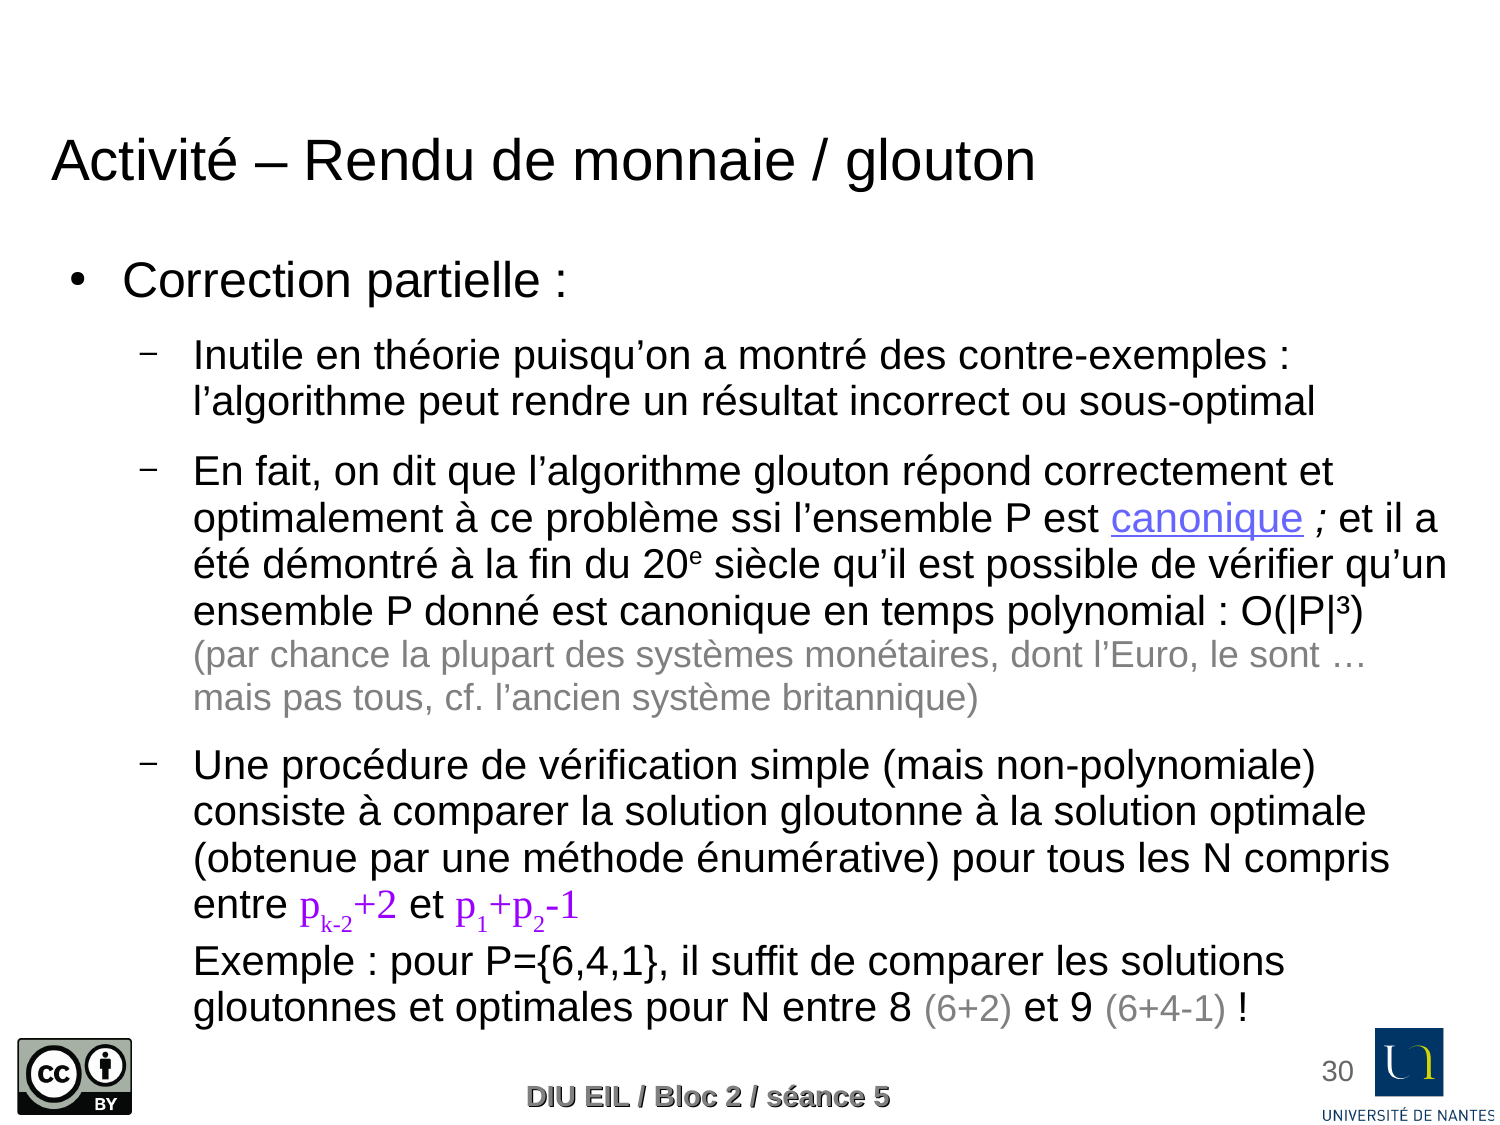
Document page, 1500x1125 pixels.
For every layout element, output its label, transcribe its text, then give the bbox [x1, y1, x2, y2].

picture [17, 1038, 132, 1115]
list Correction partielle : Inutile en théorie puisqu’on a montré des contre-exemples : l’algorithme peut rendre un résultat incorrect ou sous-optimal En fait, on dit que l’algorithme glouton répond correctement et optimalement à ce problème ssi l’ensemble P est canonique ; et il a été démontré à la fin du 20e siècle qu’il est possible de vérifier qu’un ensemble P donné est canonique en temps polynomial : O(|P|³) (par chance la plupart des systèmes monétaires, dont l’Euro, le sont … mais pas tous, cf. l’ancien système britannique) Une procédure de vérification simple (mais non-polynomiale) consiste à comparer la solution gloutonne à la solution optimale (obtenue par une méthode énumérative) pour tous les N compris entre pk-2+2 et p1+p2-1 Exemple : pour P={6,4,1}, il suffit de comparer les solutions gloutonnes et optimales pour N entre 8 (6+2) et 9 (6+4-1) ! [51, 252, 1449, 1064]
picture [1323, 1028, 1495, 1121]
title Activité – Rendu de monnaie / glouton [51, 97, 1449, 223]
